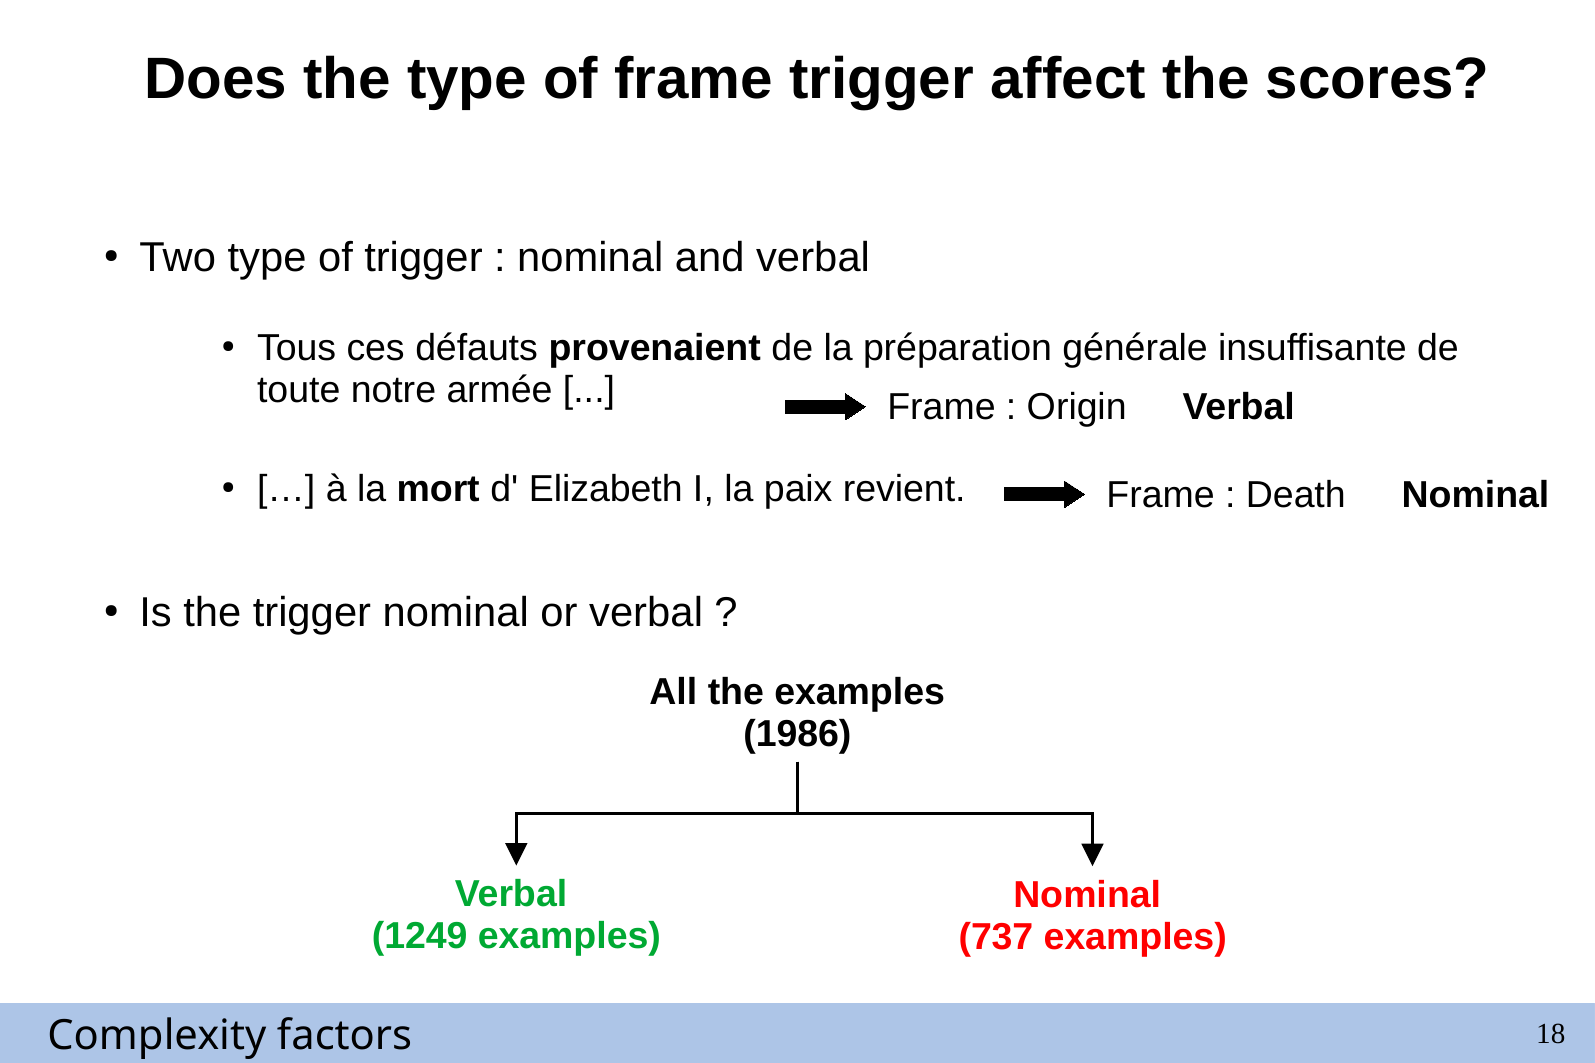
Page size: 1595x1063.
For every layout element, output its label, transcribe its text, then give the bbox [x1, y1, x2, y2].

text_box […] à la mort d' Elizabeth I, la paix revient. [206, 460, 1545, 602]
text_box Two type of trigger : nominal and verbal [89, 226, 1540, 335]
text_box [1004, 481, 1085, 508]
text_box Verbal (1249 examples) [353, 865, 680, 965]
text_box Nominal (737 examples) [943, 866, 1242, 965]
text_box Verbal [1167, 378, 1455, 436]
title Does the type of frame trigger affect the scores? [100, 33, 1536, 118]
text_box Nominal [1386, 466, 1595, 523]
text_box [785, 393, 866, 420]
title Complexity factors [47, 980, 1483, 1063]
text_box Frame : Death [1091, 466, 1379, 523]
text_box Frame : Origin [872, 378, 1160, 436]
text_box Is the trigger nominal or verbal ? [89, 581, 1540, 689]
text_box Tous ces défauts provenaient de la préparation générale insuffisante de toute notre armée [...] [206, 319, 1545, 460]
text_box All the examples (1986) [627, 662, 967, 762]
